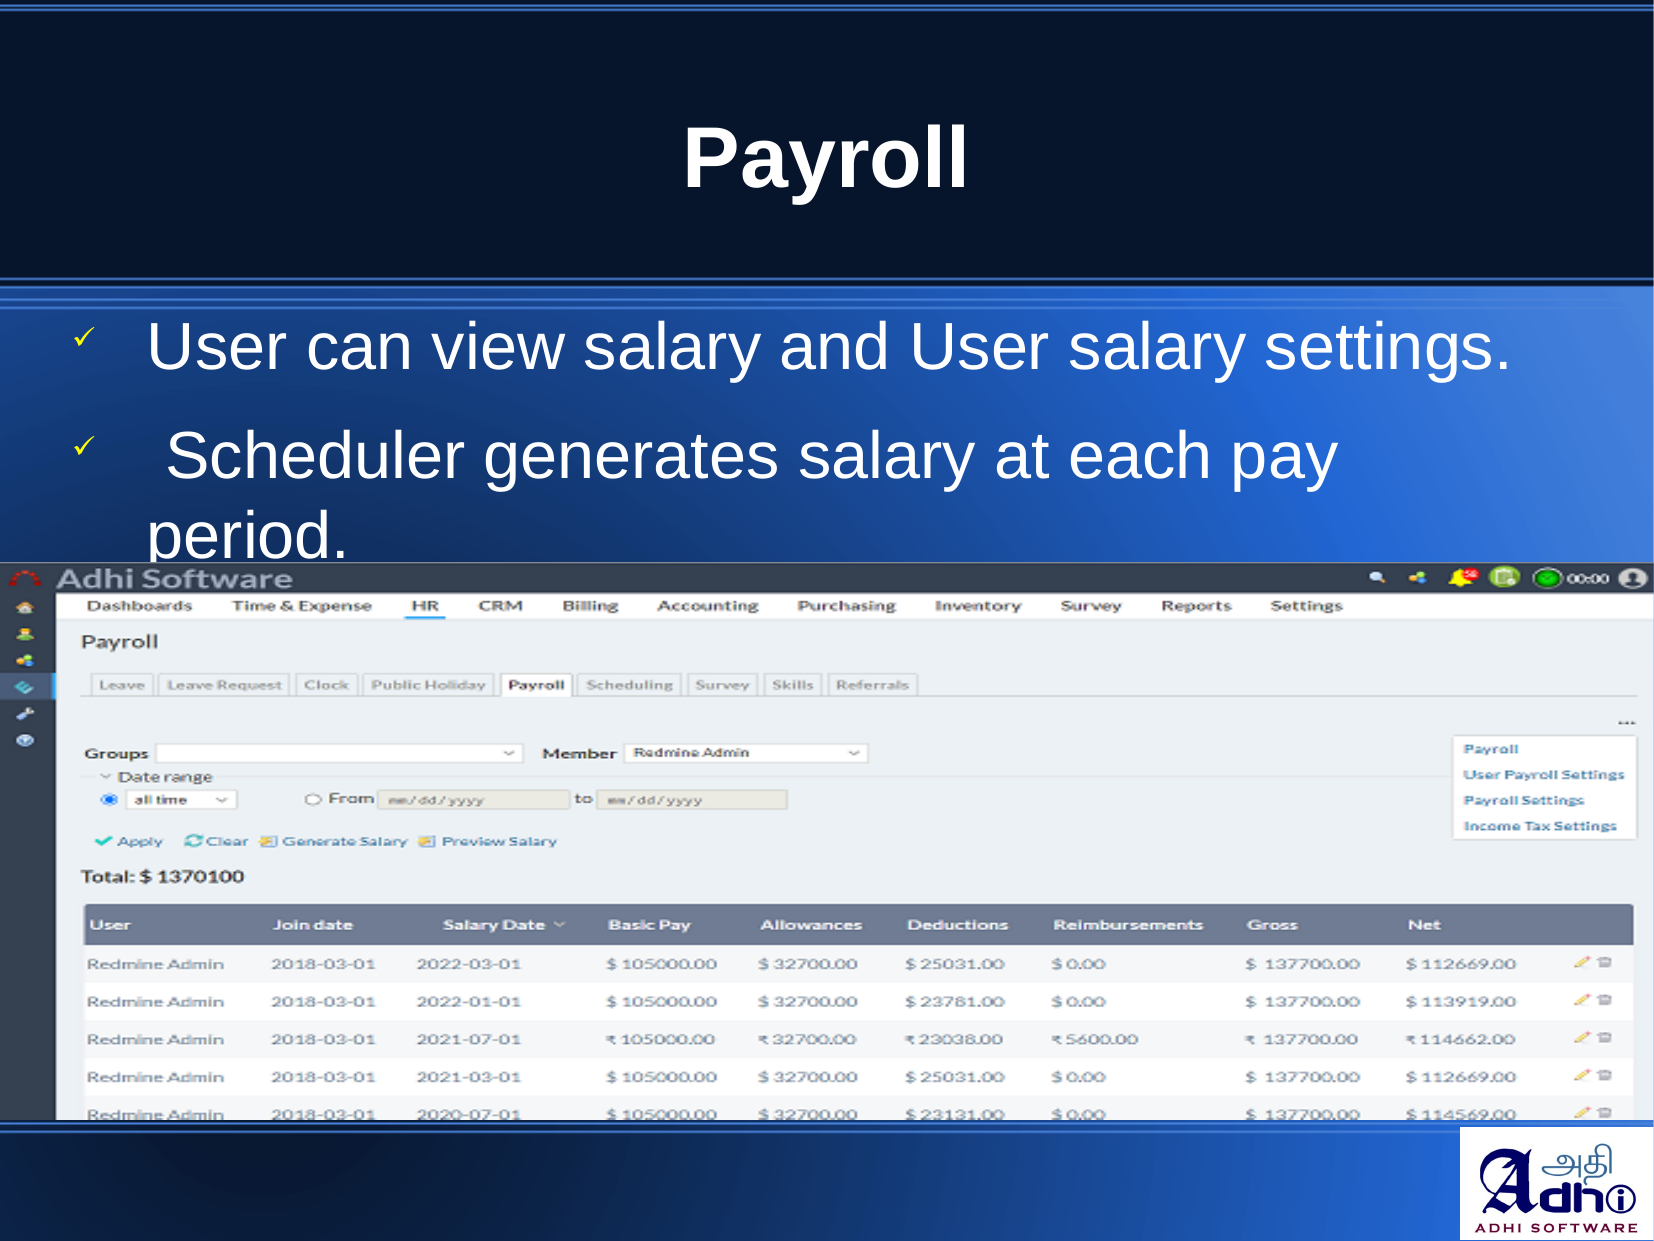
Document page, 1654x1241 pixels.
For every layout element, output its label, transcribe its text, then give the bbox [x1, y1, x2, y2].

picture [0, 0, 1654, 1241]
title Payroll [82, 56, 1571, 250]
list User can view salary and User salary settings. Scheduler generates salary at each pay period. [71, 302, 1560, 562]
